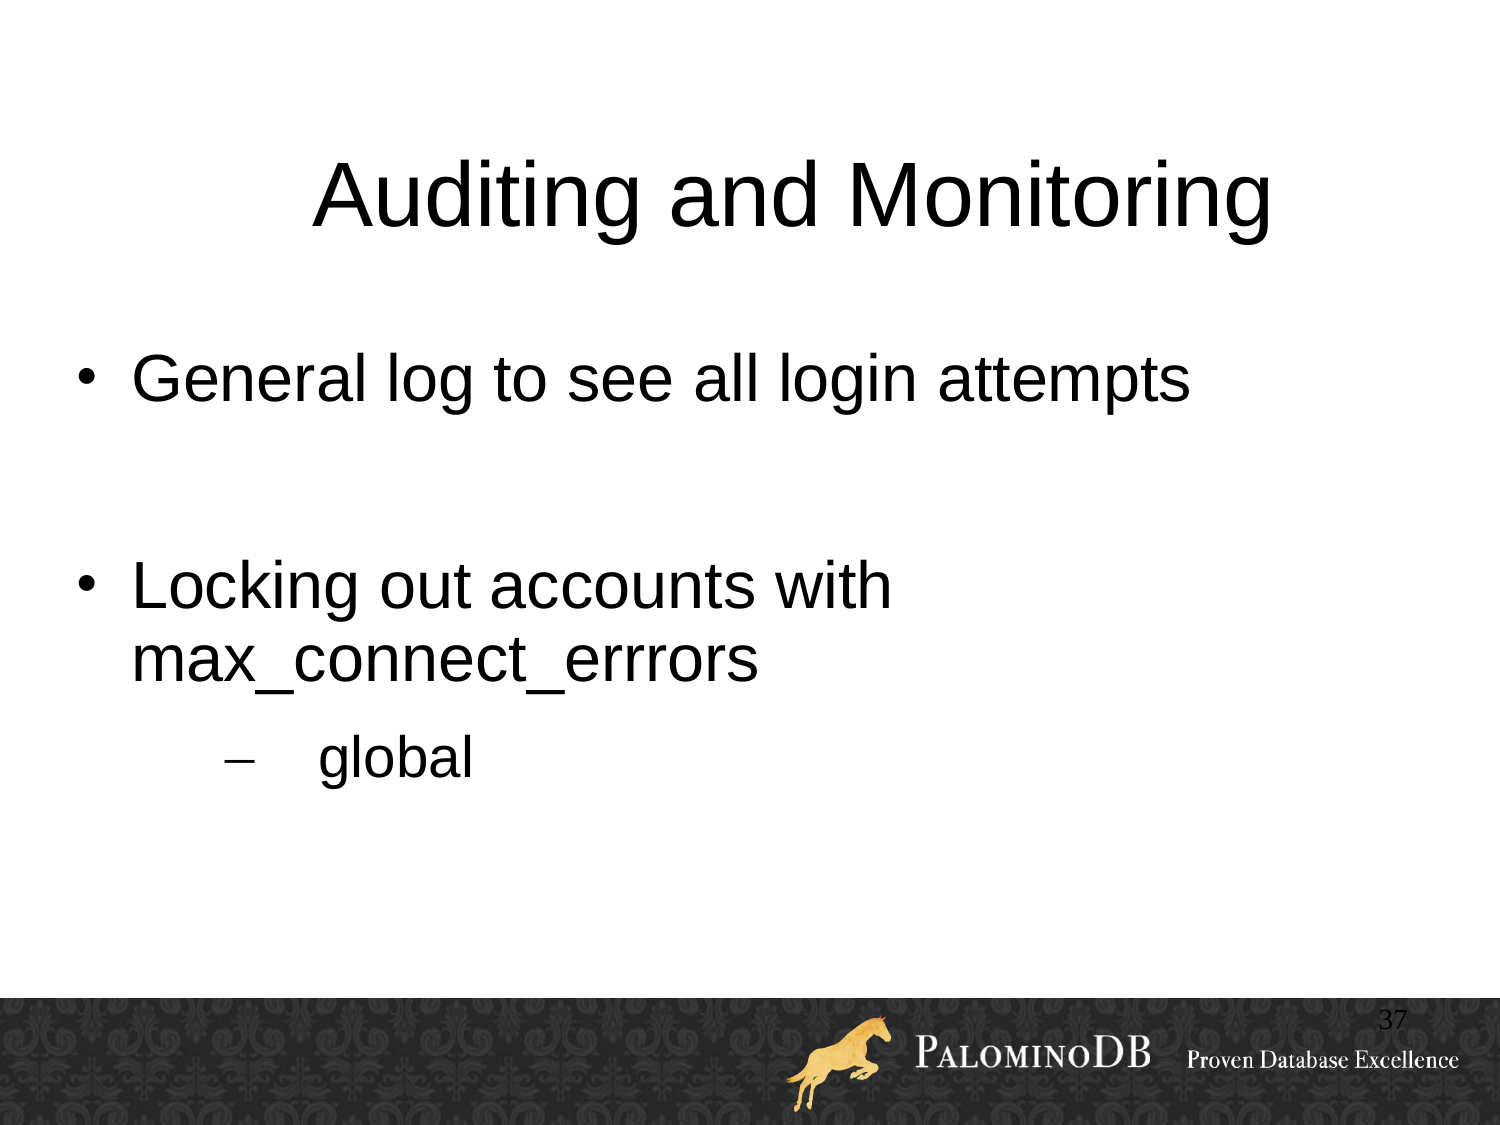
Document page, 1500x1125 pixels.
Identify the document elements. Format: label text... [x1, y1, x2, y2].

list General log to see all login attempts Locking out accounts with max_connect_errrors global [75, 337, 1426, 993]
title Auditing and Monitoring [128, 127, 1461, 263]
picture [0, 998, 1500, 1125]
